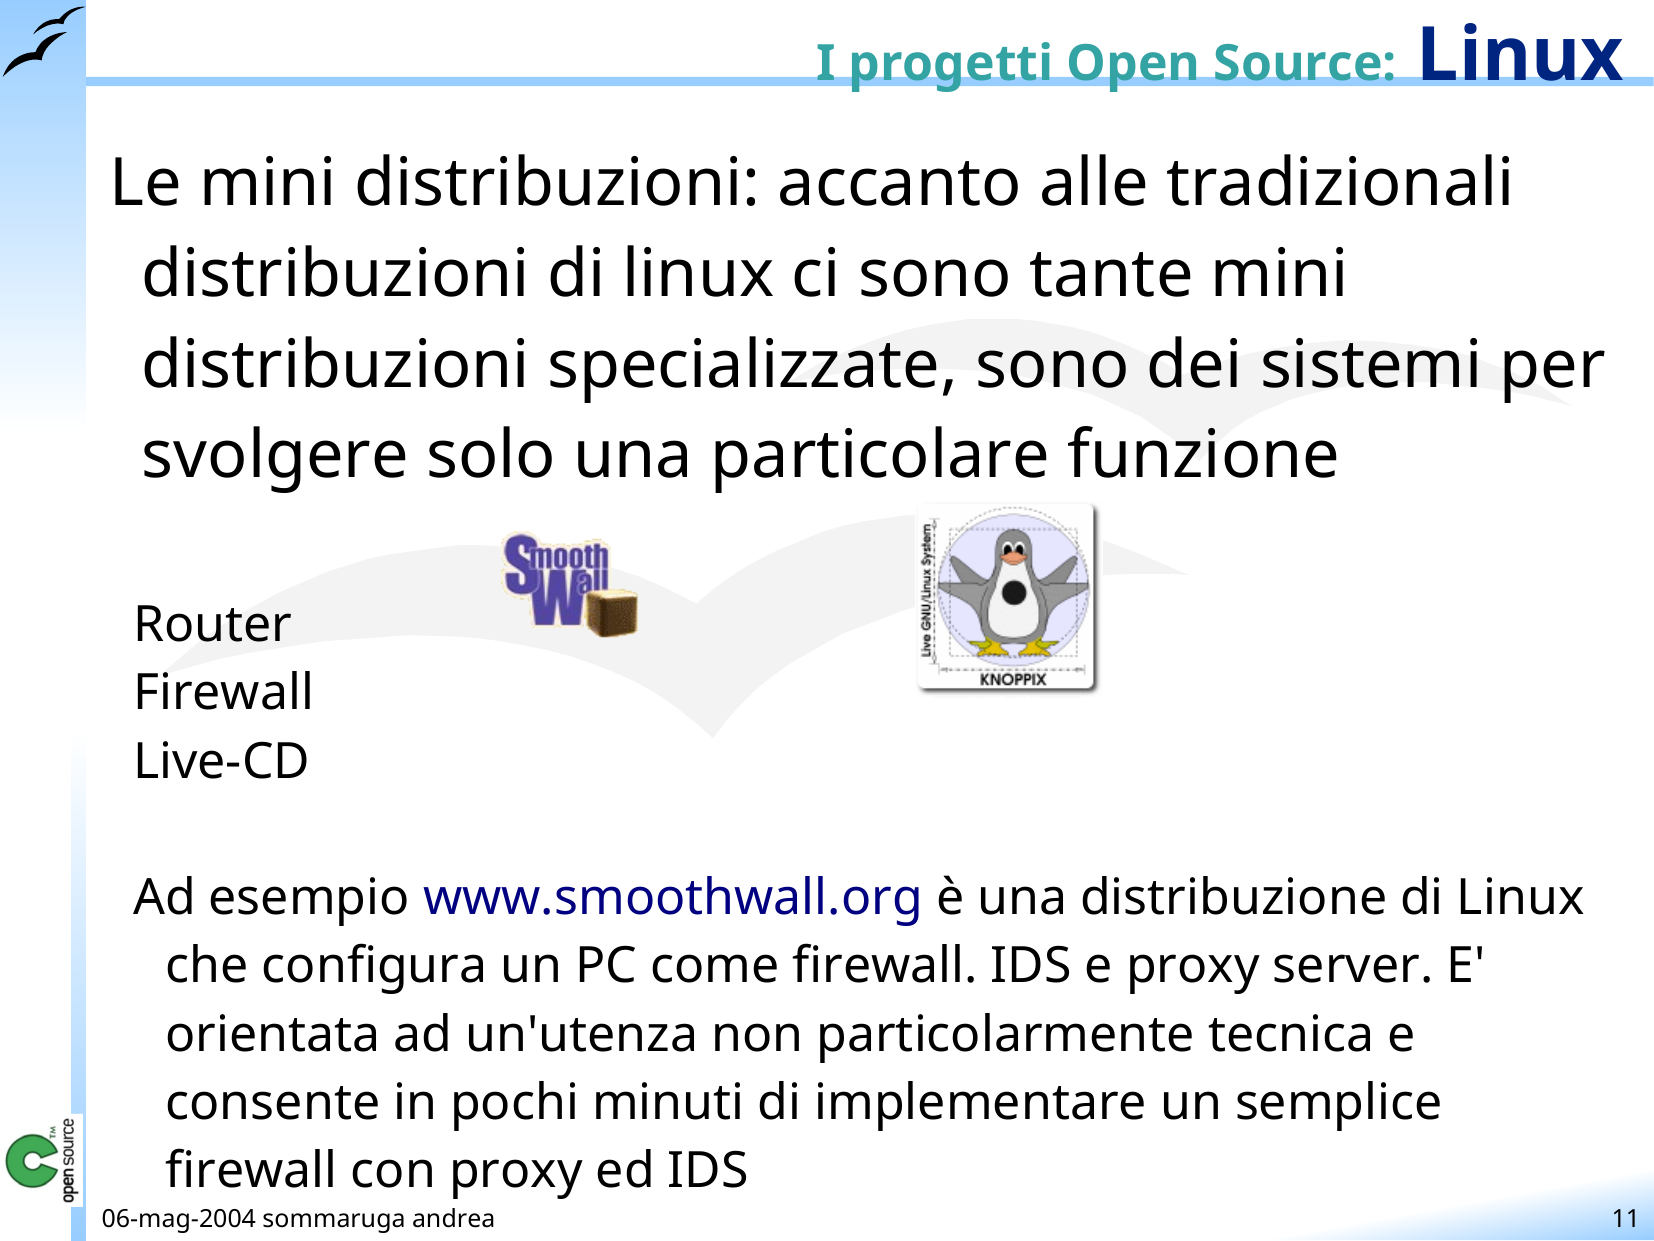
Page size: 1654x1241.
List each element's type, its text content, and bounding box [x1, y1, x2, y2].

list Le mini distribuzioni: accanto alle tradizionali distribuzioni di linux ci sono tante mini distribuzioni specializzate, sono dei sistemi per svolgere solo una particolare funzione Router Firewall Live-CD Ad esempio www.smoothwall.org è una distribuzione di Linux che configura un PC come firewall. IDS e proxy server. E' orientata ad un'utenza non particolarmente tecnica e consente in pochi minuti di implementare un semplice firewall con proxy ed IDS [85, 134, 1628, 1163]
picture [1, 1115, 83, 1207]
picture [915, 501, 1103, 698]
picture [501, 531, 643, 641]
title I progetti Open Source: Linux [85, 0, 1654, 104]
